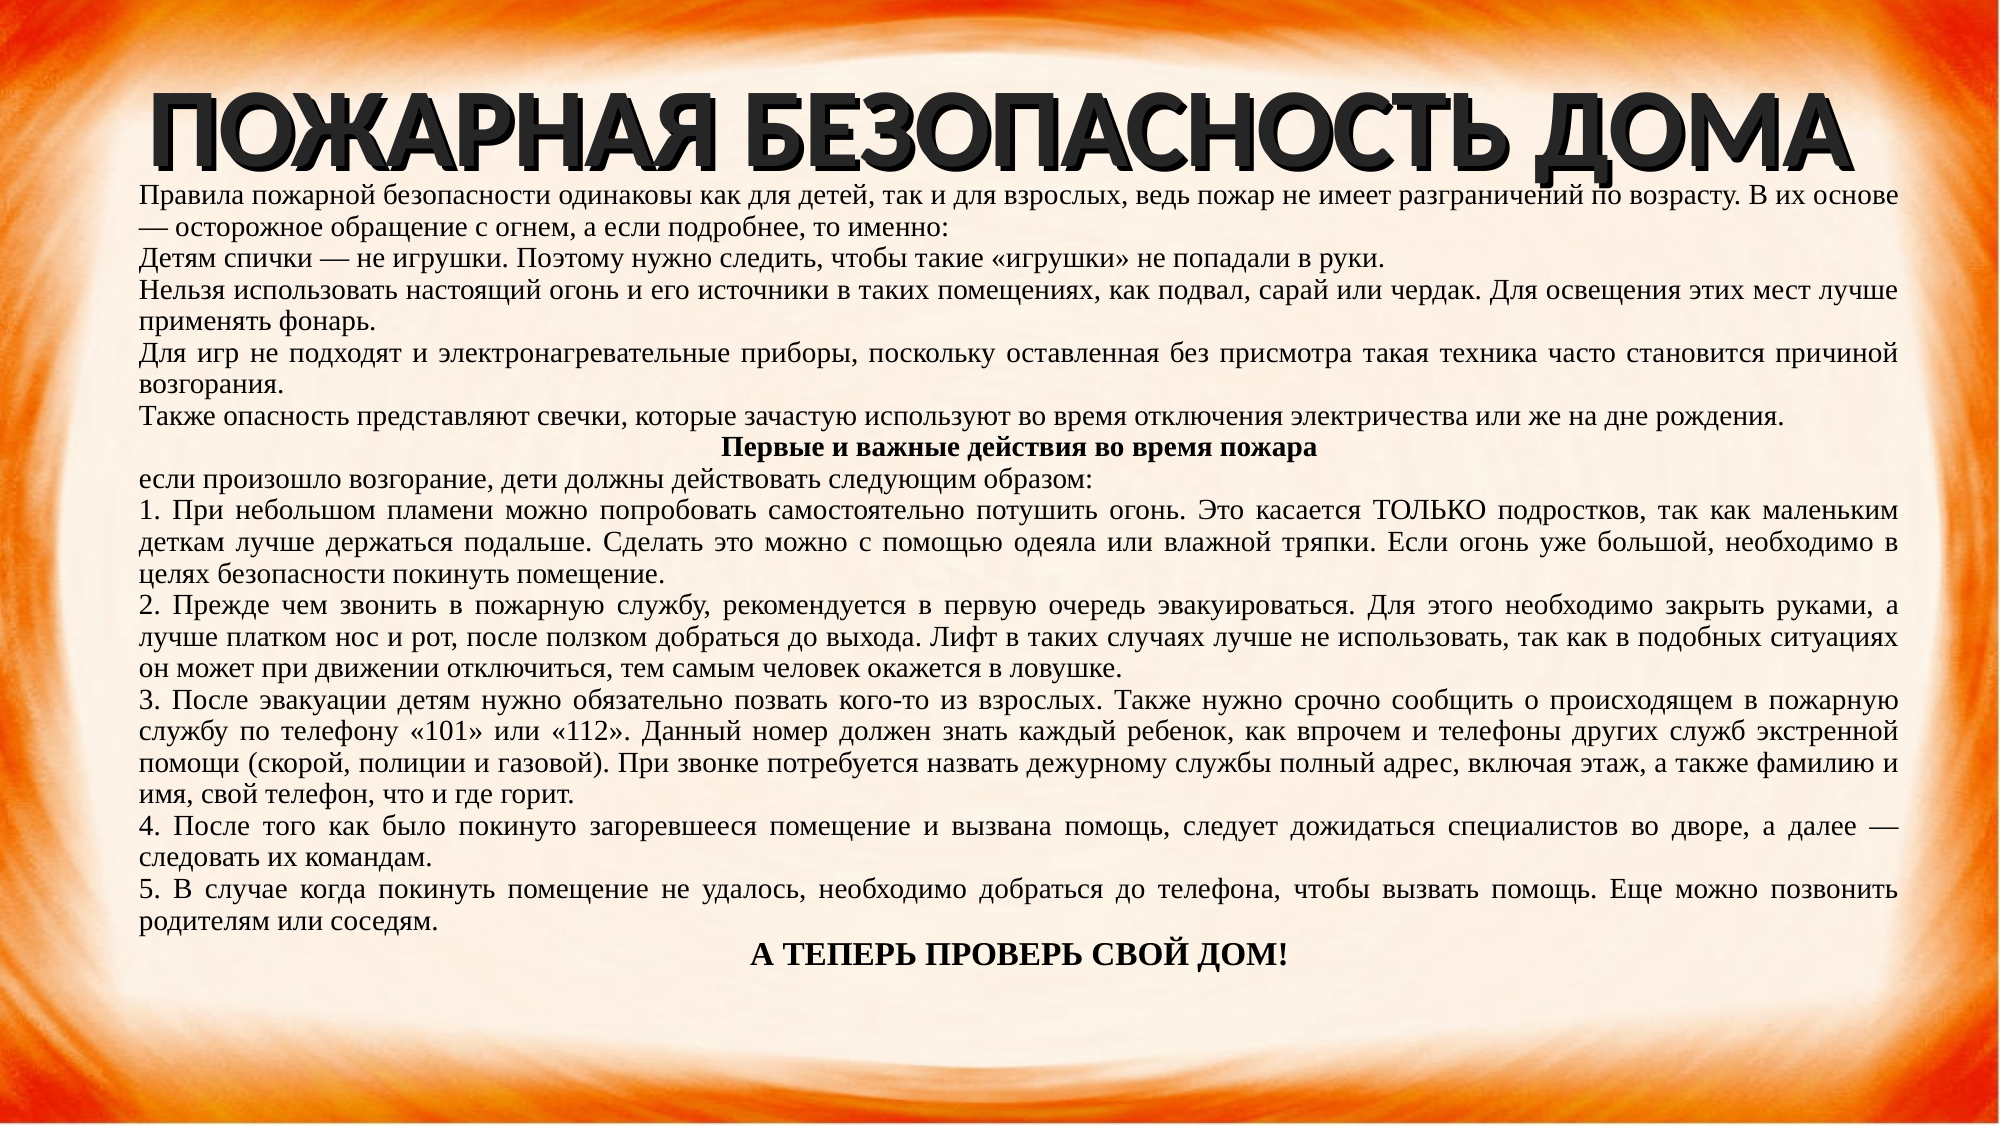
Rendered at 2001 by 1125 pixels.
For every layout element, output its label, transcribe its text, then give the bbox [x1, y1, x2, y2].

subtitle Правила пожарной безопасности одинаковы как для детей, так и для взрослых, ведь пожар не имеет разграничений по возрасту. В их основе — осторожное обращение с огнем, а если подробнее, то именно: Детям спички — не игрушки. Поэтому нужно следить, чтобы такие «игрушки» не попадали в руки. Нельзя использовать настоящий огонь и его источники в таких помещениях, как подвал, сарай или чердак. Для освещения этих мест лучше применять фонарь. Для игр не подходят и электронагревательные приборы, поскольку оставленная без присмотра такая техника часто становится причиной возгорания. Также опасность представляют свечки, которые зачастую используют во время отключения электричества или же на дне рождения. Первые и важные действия во время пожара если произошло возгорание, дети должны действовать следующим образом: 1. При небольшом пламени можно попробовать самостоятельно потушить огонь. Это касается ТОЛЬКО подростков, так как маленьким деткам лучше держаться подальше. Сделать это можно с помощью одеяла или влажной тряпки. Если огонь уже большой, необходимо в целях безопасности покинуть помещение. 2. Прежде чем звонить в пожарную службу, рекомендуется в первую очередь эвакуироваться. Для этого необходимо закрыть руками, а лучше платком нос и рот, после ползком добраться до выхода. Лифт в таких случаях лучше не использовать, так как в подобных ситуациях он может при движении отключиться, тем самым человек окажется в ловушке. 3. После эвакуации детям нужно обязательно позвать кого-то из взрослых. Также нужно срочно сообщить о происходящем в пожарную службу по телефону «101» или «112». Данный номер должен знать каждый ребенок, как впрочем и телефоны других служб экстренной помощи (скорой, полиции и газовой). При звонке потребуется назвать дежурному службы полный адрес, включая этаж, а также фамилию и имя, свой телефон, что и где горит. 4. После того как было покинуто загоревшееся помещение и вызвана помощь, следует дожидаться специалистов во дворе, а далее — следовать их командам. 5. В случае когда покинуть помещение не удалось, необходимо добраться до телефона, чтобы вызвать помощь. Еще можно позвонить родителям или соседям. А ТЕПЕРЬ ПРОВЕРЬ СВОЙ ДОМ! [123, 171, 1916, 980]
picture [0, 0, 2000, 1125]
text_box ПОЖАРНАЯ БЕЗОПАСНОСТЬ ДОМА [133, 47, 1867, 197]
